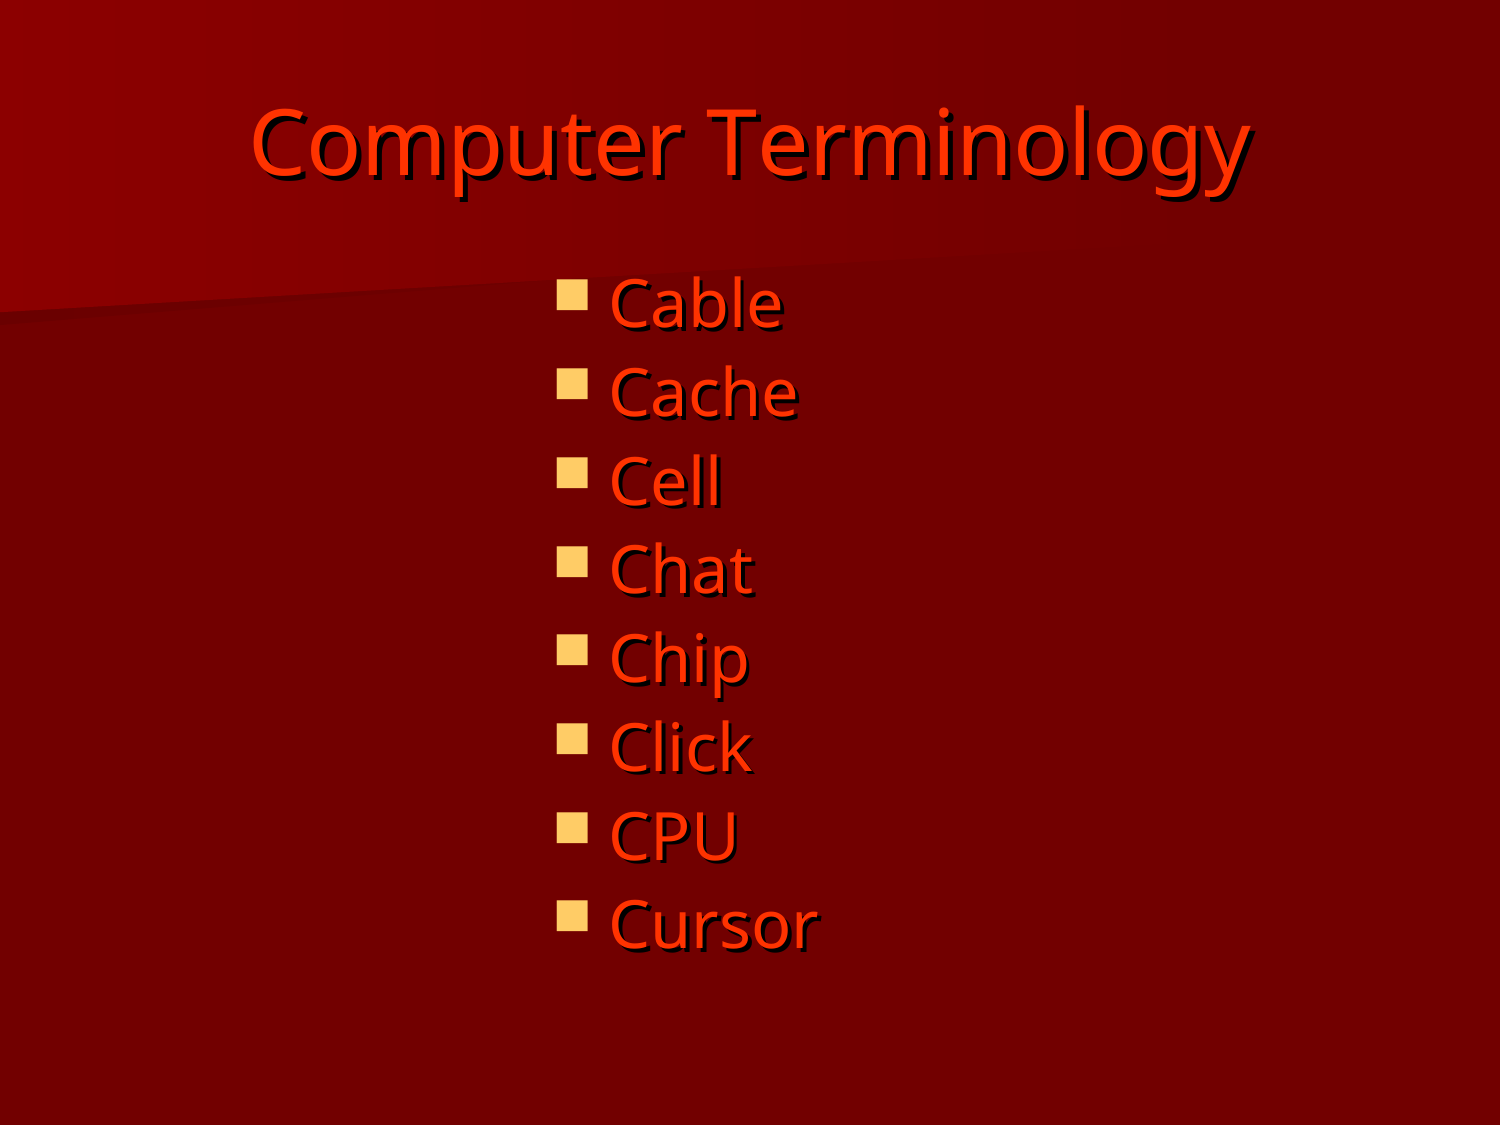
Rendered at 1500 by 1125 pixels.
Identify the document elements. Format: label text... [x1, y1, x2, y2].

title Computer Terminology [75, 45, 1426, 233]
list Cable Cache Cell Chat Chip Click CPU Cursor [537, 262, 963, 1000]
